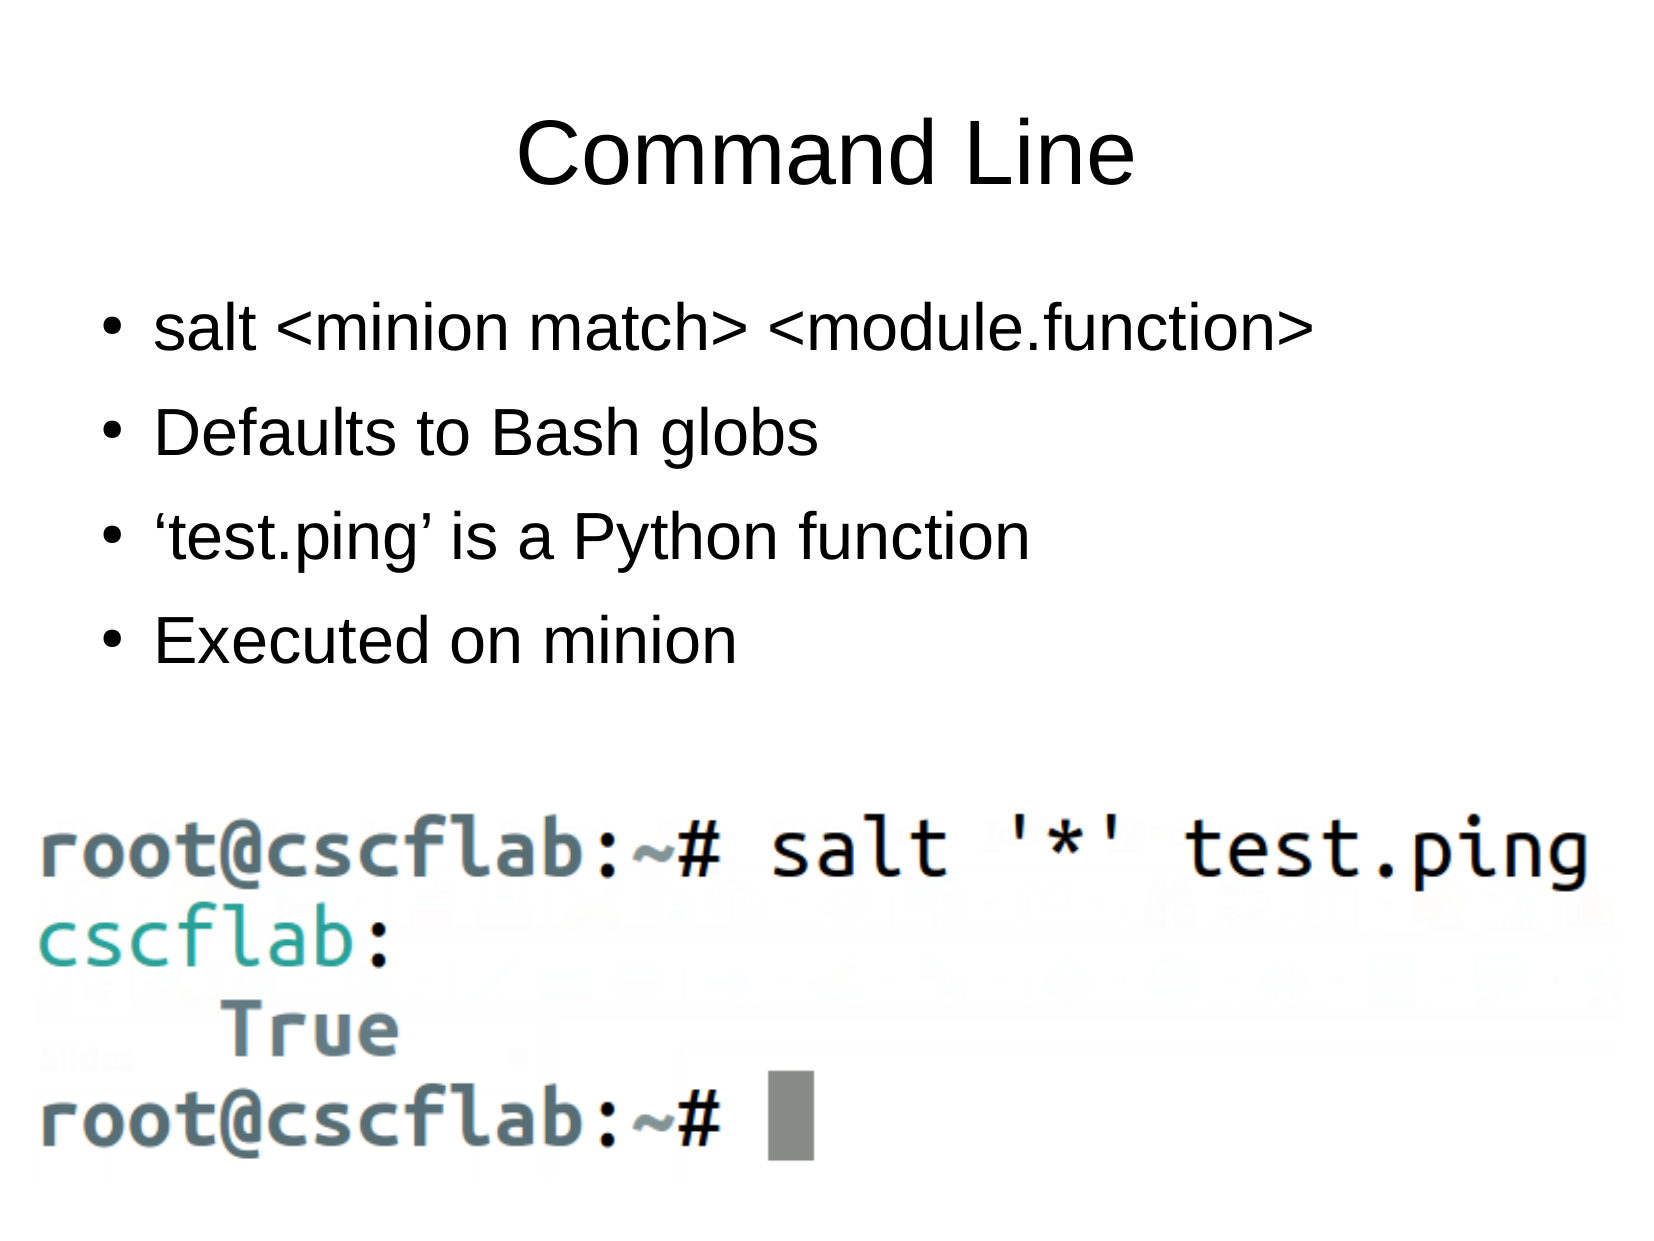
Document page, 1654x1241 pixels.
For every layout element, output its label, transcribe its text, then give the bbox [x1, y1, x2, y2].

picture [34, 802, 1620, 1182]
list salt <minion match> <module.function> Defaults to Bash globs ‘test.ping’ is a Python function Executed on minion [82, 290, 1571, 697]
title Command Line [82, 49, 1571, 257]
